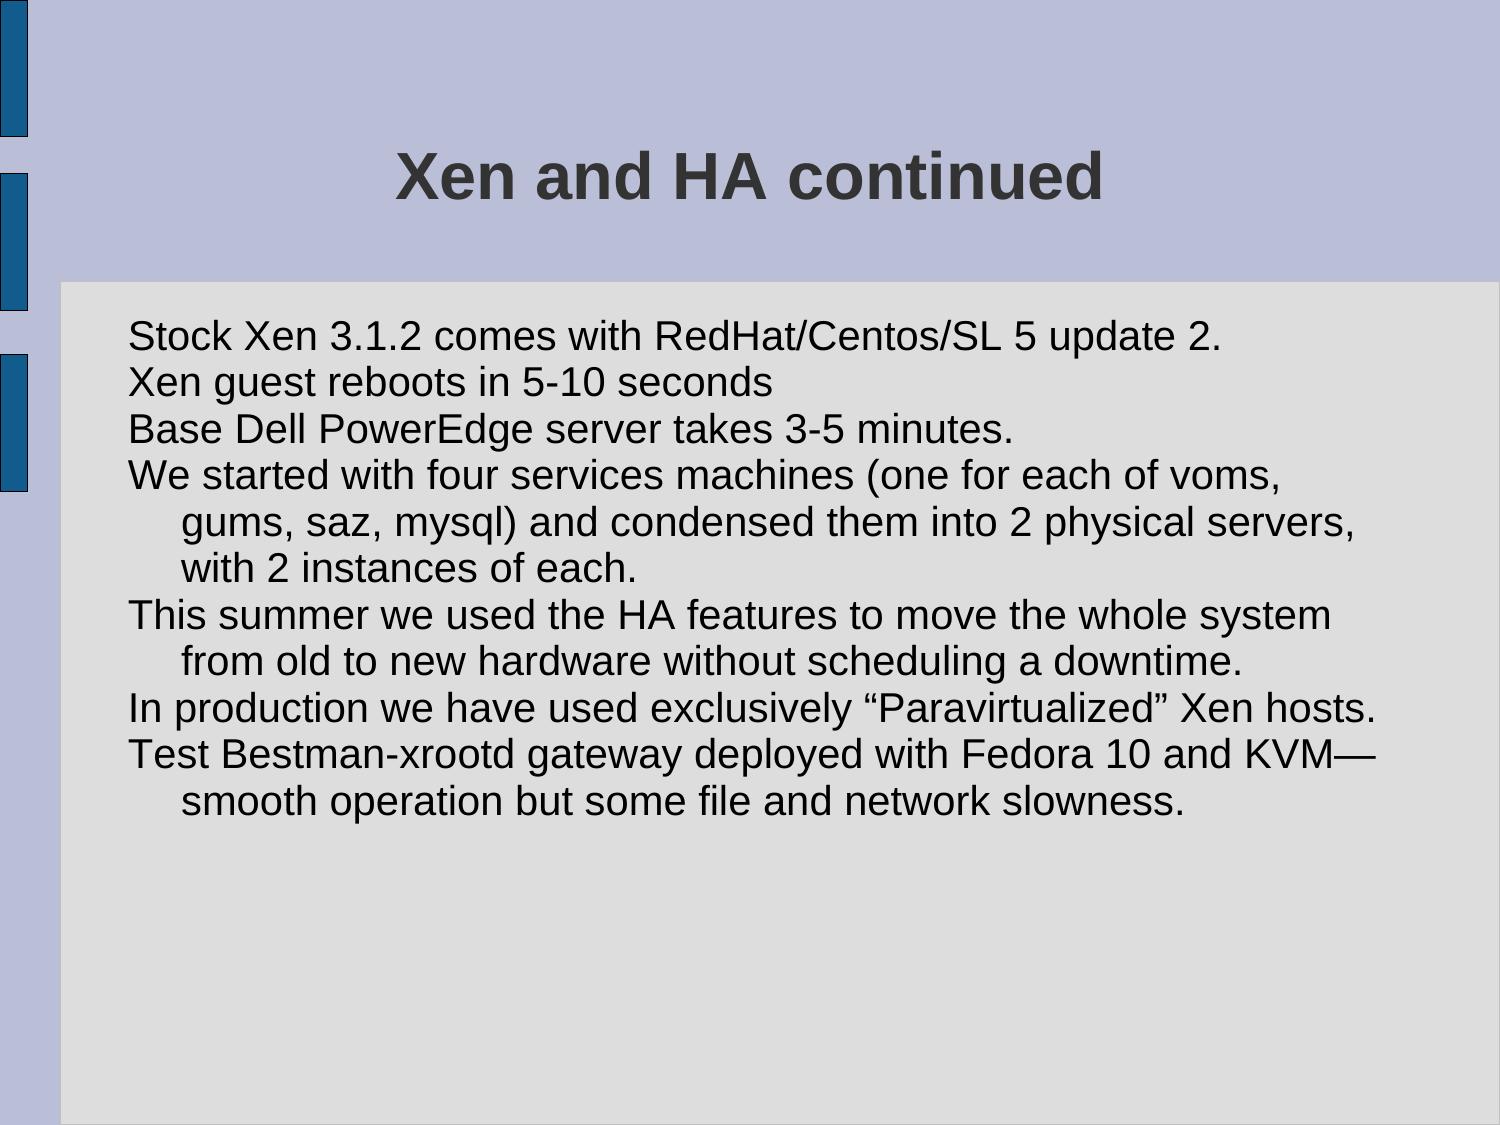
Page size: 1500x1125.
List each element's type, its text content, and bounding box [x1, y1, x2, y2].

list Stock Xen 3.1.2 comes with RedHat/Centos/SL 5 update 2. Xen guest reboots in 5-10 seconds Base Dell PowerEdge server takes 3-5 minutes. We started with four services machines (one for each of voms, gums, saz, mysql) and condensed them into 2 physical servers, with 2 instances of each. This summer we used the HA features to move the whole system from old to new hardware without scheduling a downtime. In production we have used exclusively “Paravirtualized” Xen hosts. Test Bestman-xrootd gateway deployed with Fedora 10 and KVM—smooth operation but some file and network slowness. [110, 312, 1392, 1022]
title Xen and HA continued [110, 82, 1392, 271]
